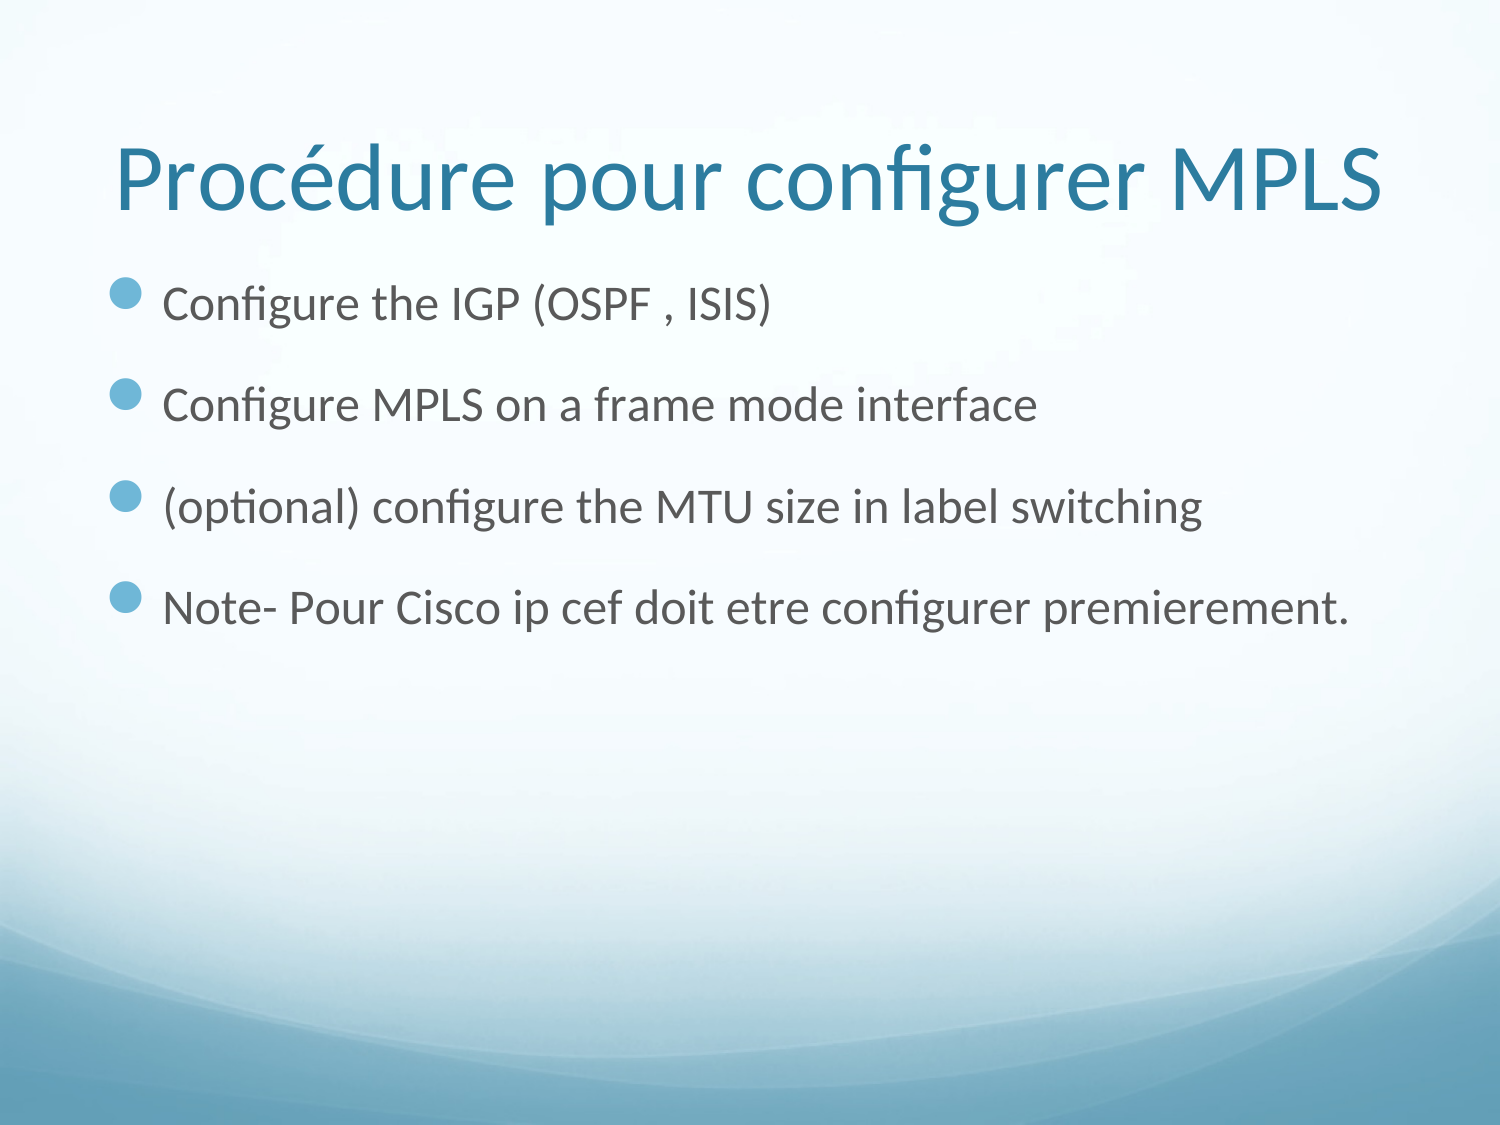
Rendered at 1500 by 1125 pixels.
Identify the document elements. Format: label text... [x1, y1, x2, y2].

picture [0, 0, 1500, 1125]
title Procédure pour configurer MPLS [90, 17, 1410, 237]
list Configure the IGP (OSPF , ISIS) Configure MPLS on a frame mode interface (optional) configure the MTU size in label switching Note- Pour Cisco ip cef doit etre configurer premierement. [90, 262, 1410, 975]
